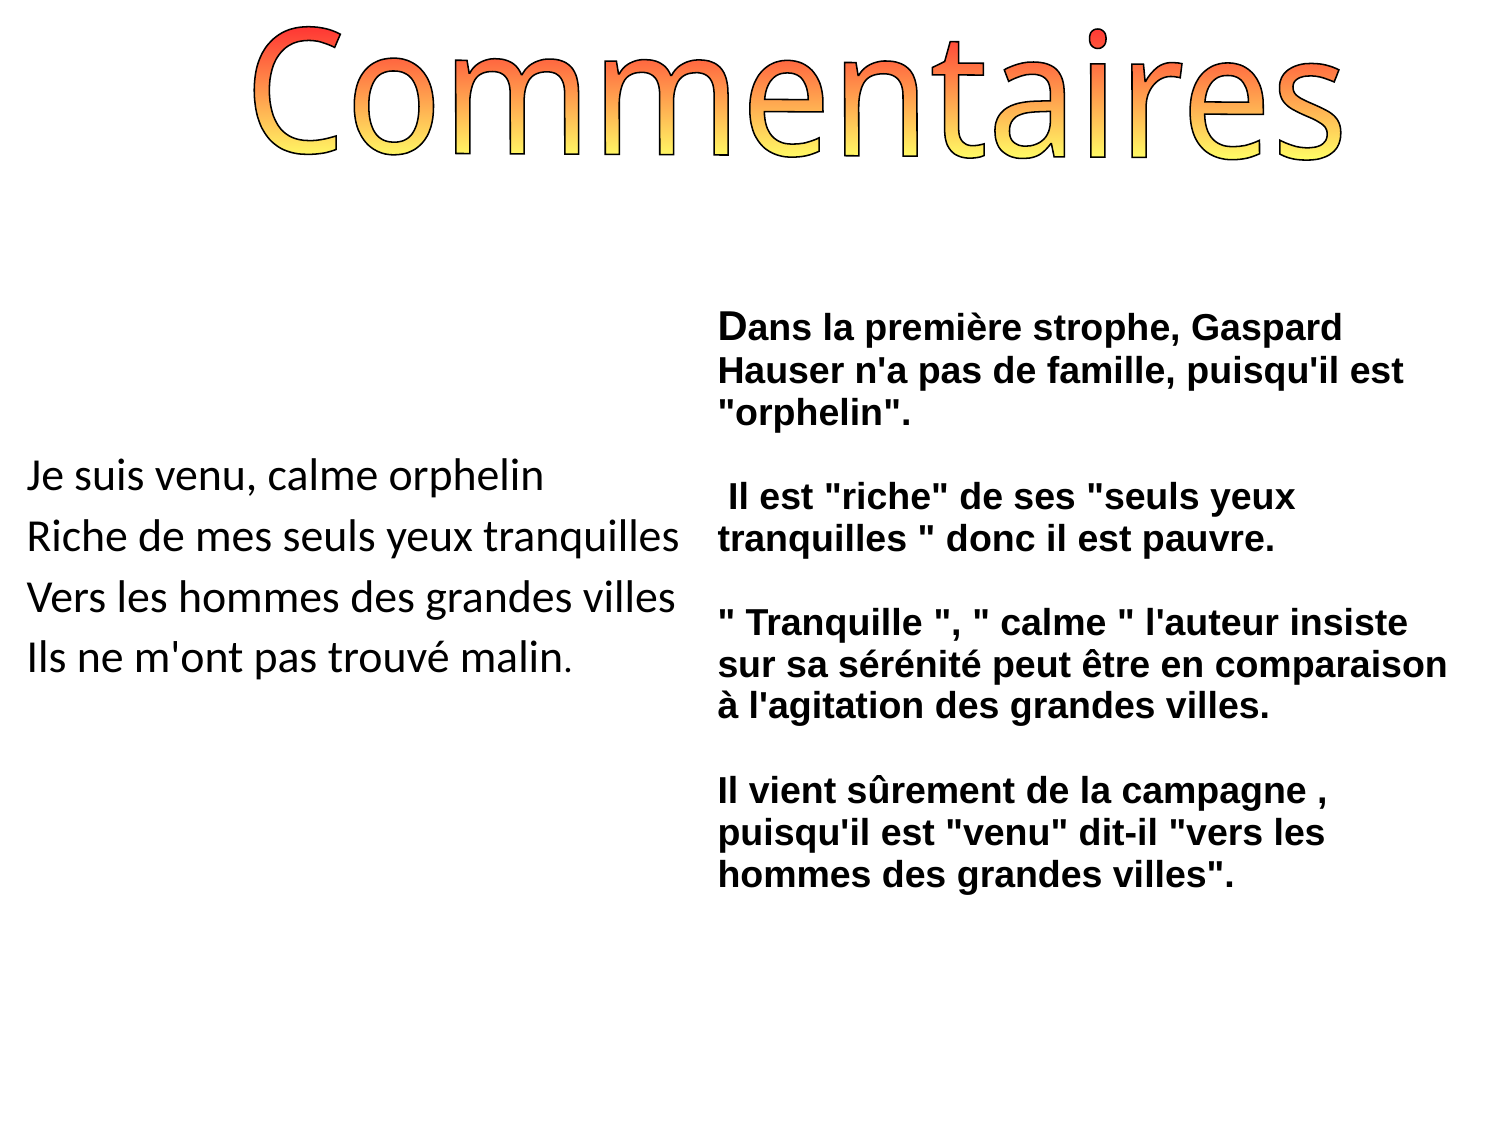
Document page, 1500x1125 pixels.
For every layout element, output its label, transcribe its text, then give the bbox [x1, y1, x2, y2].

text_box Commentaires [455, 58, 579, 155]
text_box Dans la première strophe, Gaspard Hauser n'a pas de famille, puisqu'il est "orphelin". Il est "riche" de ses "seuls yeux tranquilles " donc il est pauvre. " Tranquille ", " calme " l'auteur insiste sur sa sérénité peut être en comparaison à l'agitation des grandes villes. Il vient sûrement de la campagne , puisqu'il est "venu" dit-il "vers les hommes des grandes villes". [702, 295, 1489, 1074]
text_box Commentaires [844, 61, 918, 157]
text_box Commentaires [994, 62, 1065, 159]
text_box Commentaires [749, 60, 823, 158]
text_box Commentaires [1279, 63, 1341, 161]
text_box Commentaires [1089, 28, 1107, 49]
text_box Commentaires [605, 59, 729, 156]
text_box Commentaires [354, 58, 434, 155]
text_box Commentaires [1190, 62, 1264, 160]
text_box Commentaires [932, 41, 985, 159]
list Je suis venu, calme orphelin Riche de mes seuls yeux tranquilles Vers les hommes des grandes villes Ils ne m'ont pas trouvé malin. [11, 437, 745, 745]
text_box Commentaires [1131, 62, 1182, 158]
text_box Commentaires [254, 26, 341, 155]
text_box Commentaires [1090, 63, 1105, 158]
